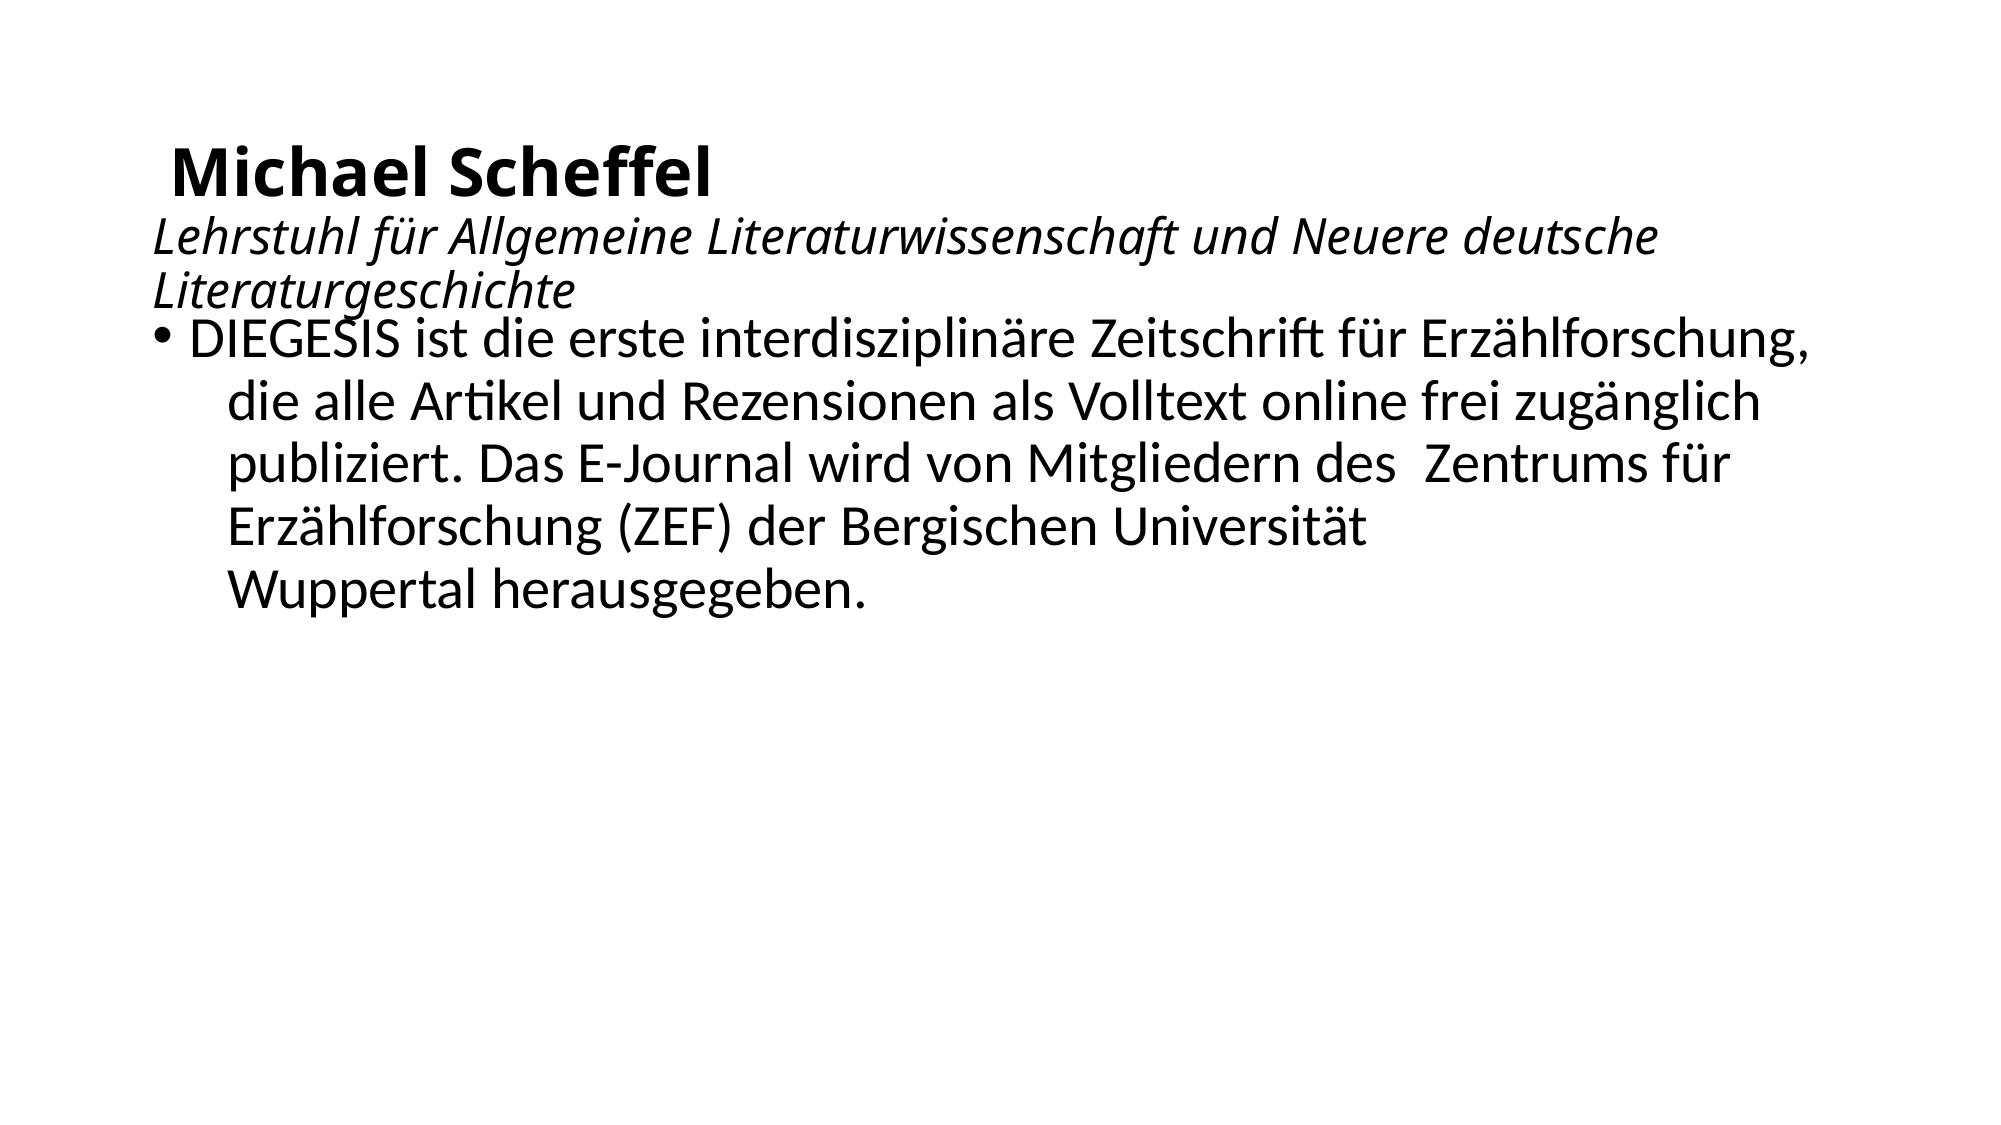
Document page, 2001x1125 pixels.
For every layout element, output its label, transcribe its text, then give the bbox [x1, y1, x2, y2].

title Michael Scheffel Lehrstuhl für Allgemeine Literaturwissenschaft und Neuere deutsche Literaturgeschichte [137, 59, 1863, 278]
list DIEGESIS ist die erste interdisziplinäre Zeitschrift für Erzählforschung, die alle Artikel und Rezensionen als Volltext online frei zugänglich publiziert. Das E-Journal wird von Mitgliedern des Zentrums für Erzählforschung (ZEF) der Bergischen Universität Wuppertal herausgegeben. [137, 299, 1863, 1014]
